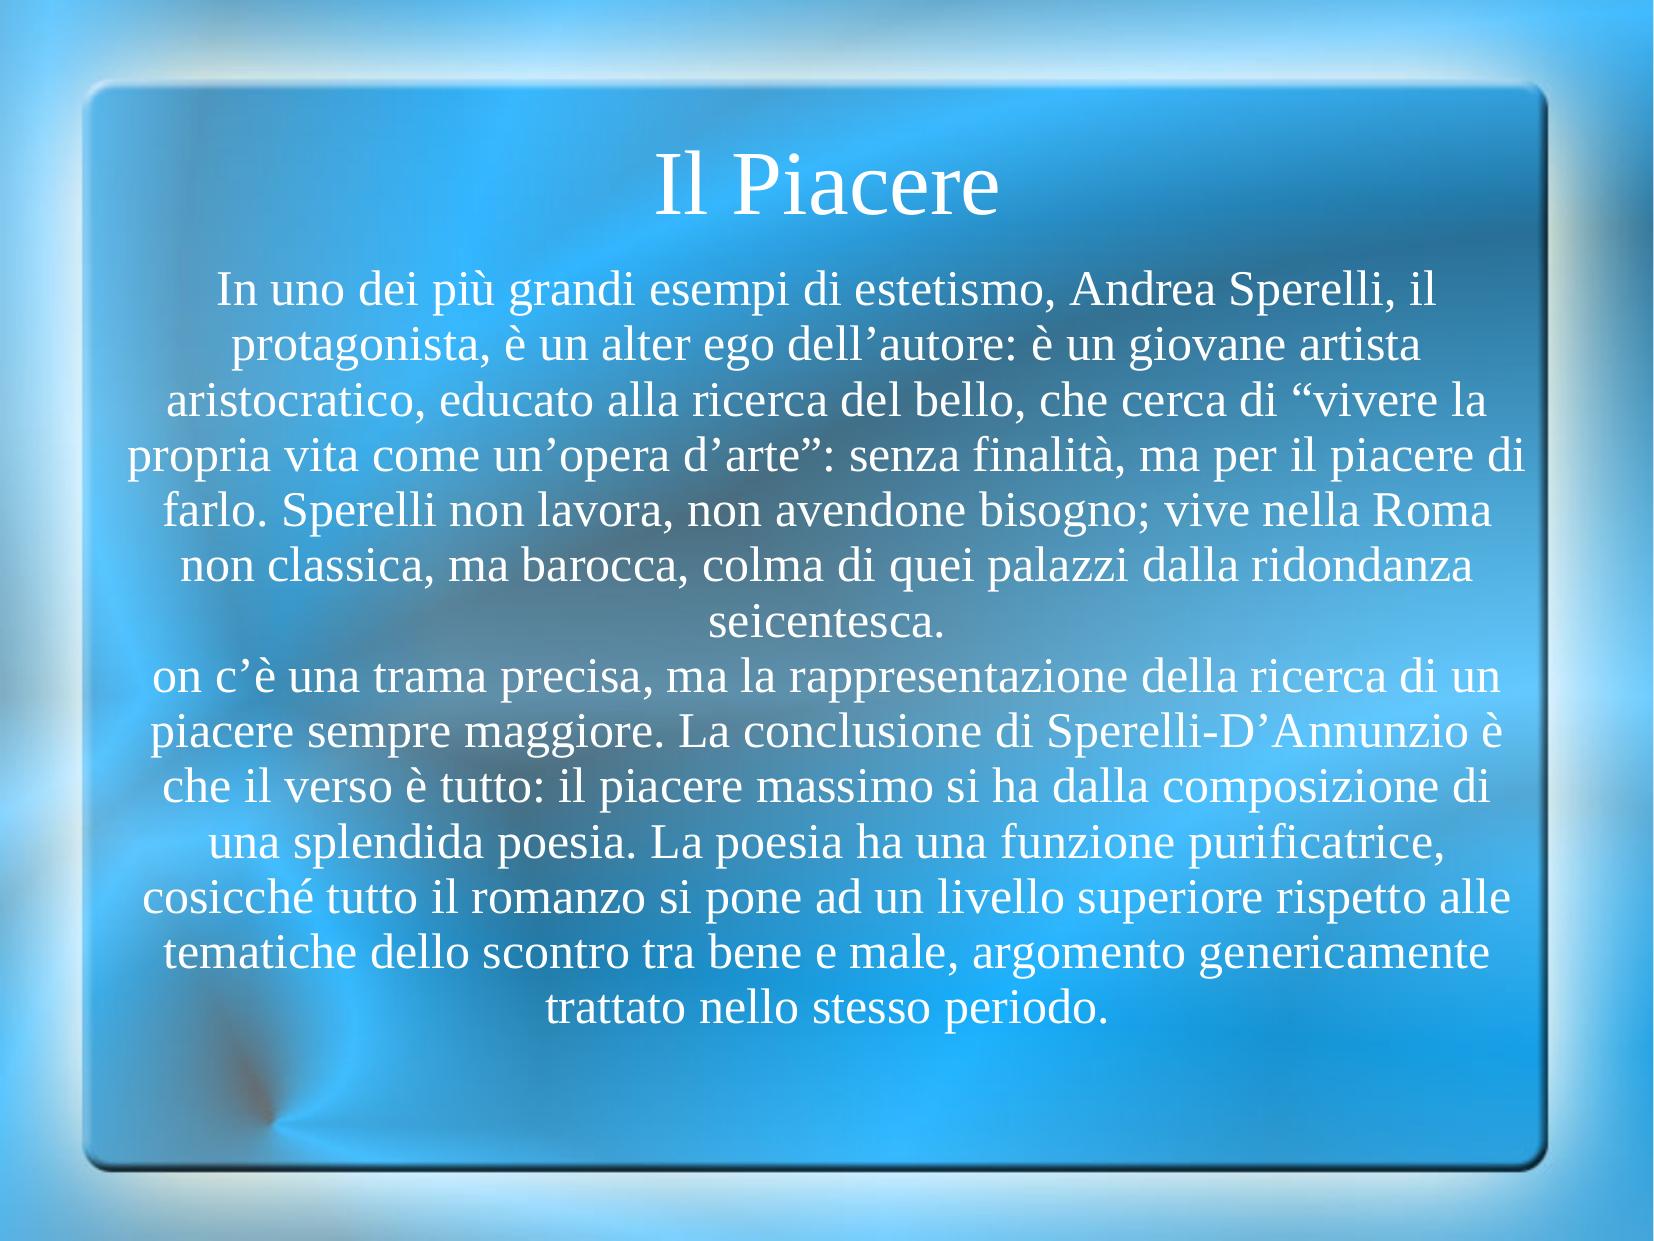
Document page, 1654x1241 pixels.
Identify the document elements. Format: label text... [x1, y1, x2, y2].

picture [0, 0, 1654, 1241]
title Il Piacere [121, 132, 1534, 235]
subtitle In uno dei più grandi esempi di estetismo, Andrea Sperelli, il protagonista, è un alter ego dell’autore: è un giovane artista aristocratico, educato alla ricerca del bello, che cerca di “vivere la propria vita come un’opera d’arte”: senza finalità, ma per il piacere di farlo. Sperelli non lavora, non avendone bisogno; vive nella Roma non classica, ma barocca, colma di quei palazzi dalla ridondanza seicentesca. on c’è una trama precisa, ma la rappresentazione della ricerca di un piacere sempre maggiore. La conclusione di Sperelli-D’Annunzio è che il verso è tutto: il piacere massimo si ha dalla composizione di una splendida poesia. La poesia ha una funzione purificatrice, cosicché tutto il romanzo si pone ad un livello superiore rispetto alle tematiche dello scontro tra bene e male, argomento genericamente trattato nello stesso periodo. [121, 253, 1534, 1042]
